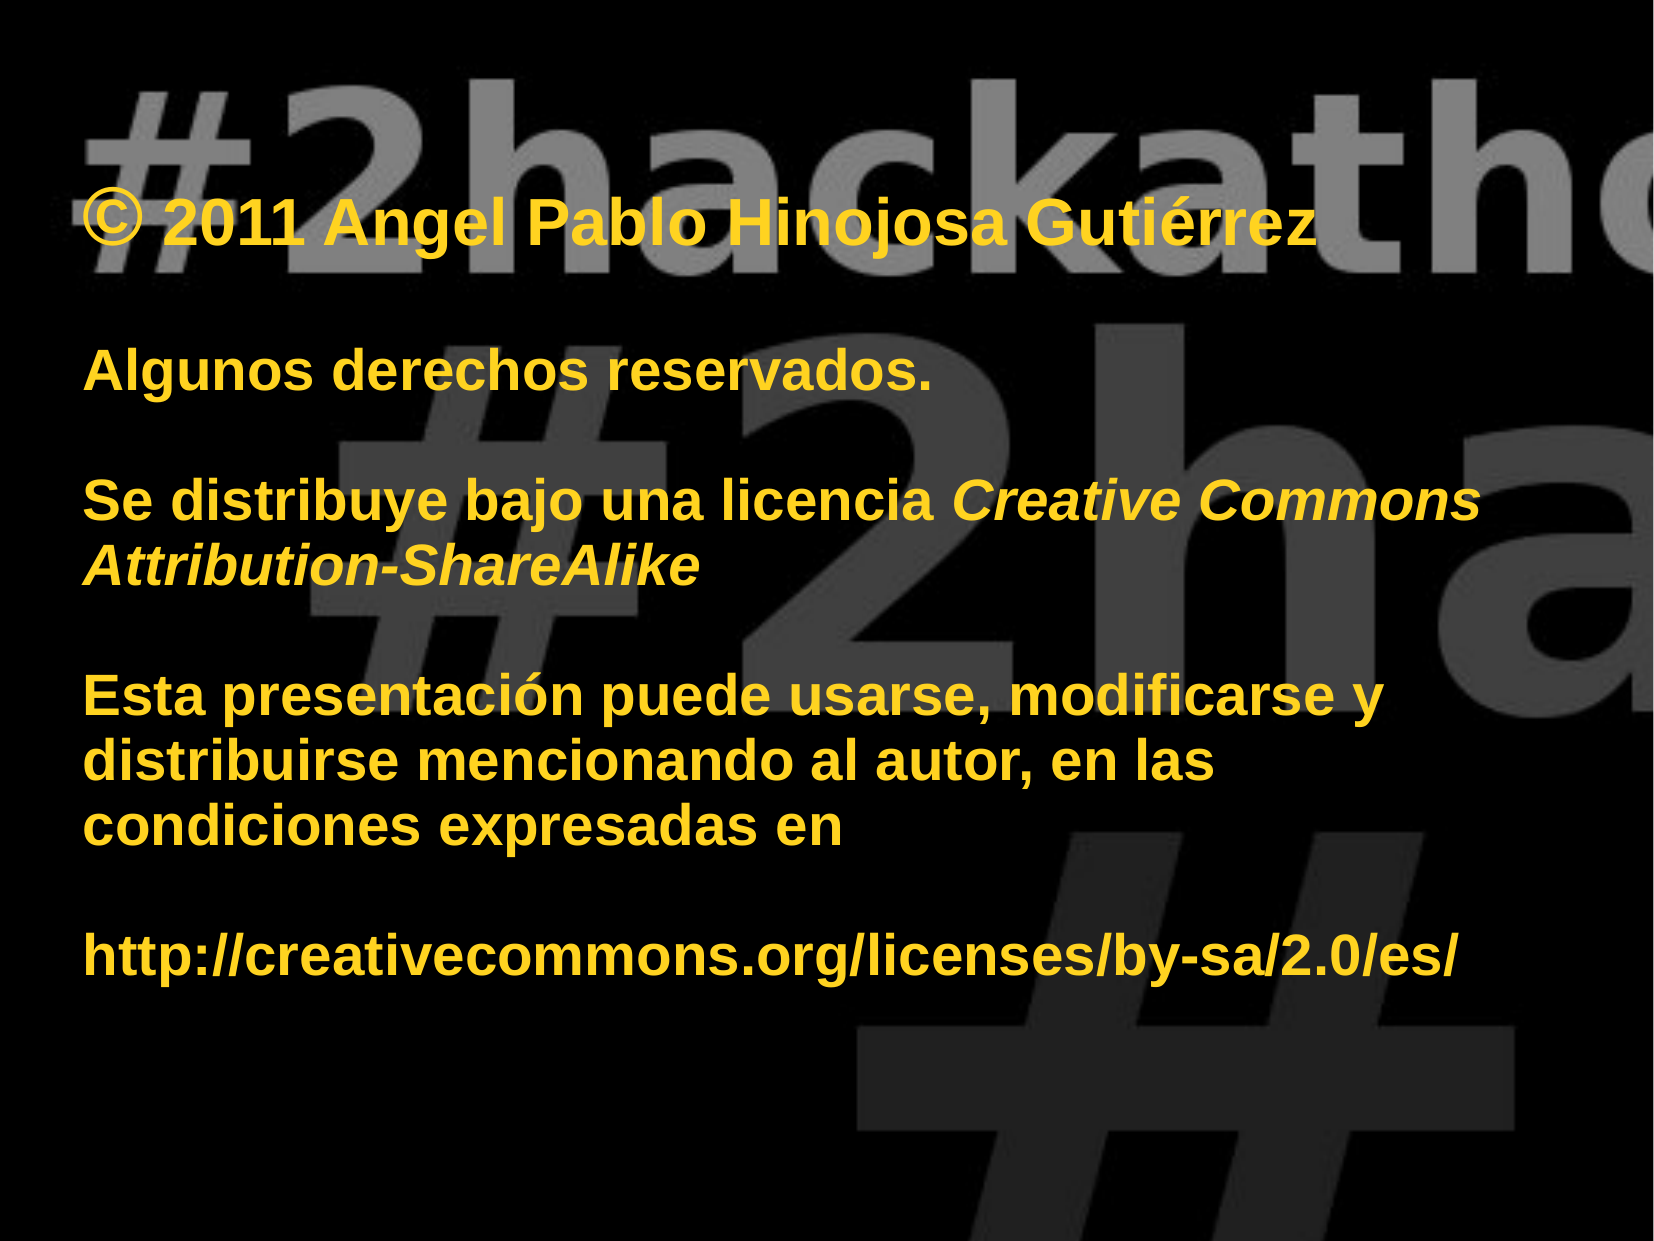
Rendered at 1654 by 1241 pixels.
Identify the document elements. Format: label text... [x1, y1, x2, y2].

subtitle © 2011 Angel Pablo Hinojosa Gutiérrez Algunos derechos reservados. Se distribuye bajo una licencia Creative Commons Attribution-ShareAlike Esta presentación puede usarse, modificarse y distribuirse mencionando al autor, en las condiciones expresadas en http://creativecommons.org/licenses/by-sa/2.0/es/ [82, 49, 1571, 1109]
picture [0, 0, 1654, 1241]
